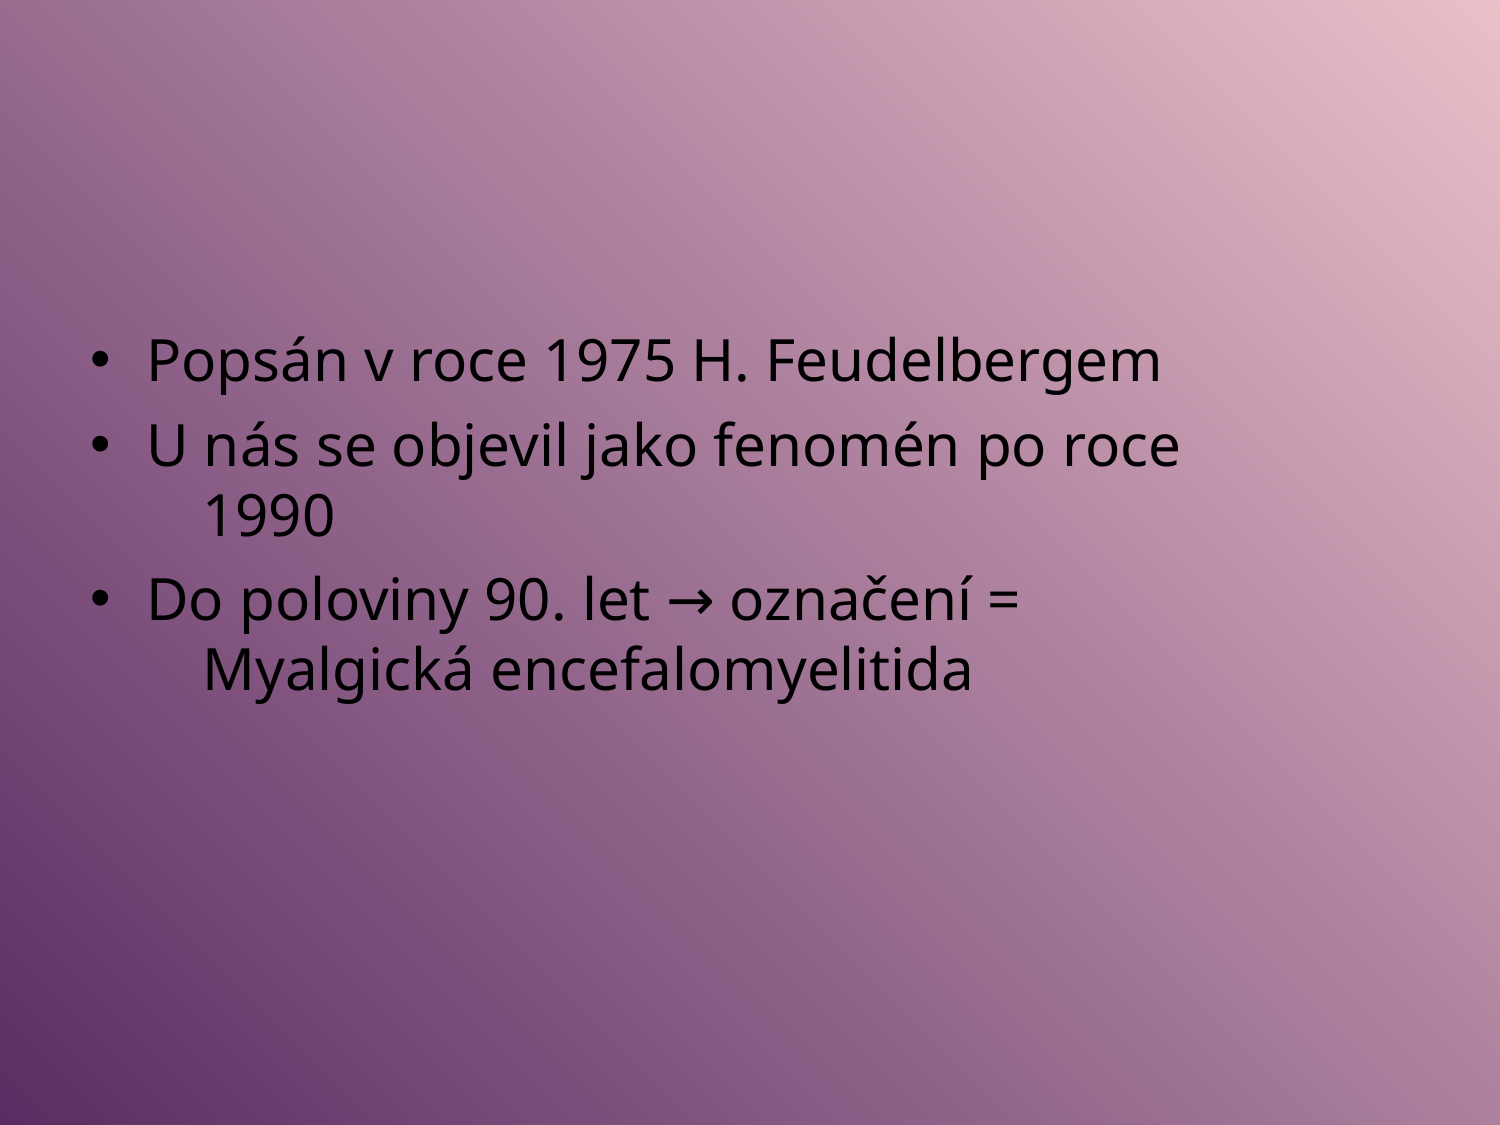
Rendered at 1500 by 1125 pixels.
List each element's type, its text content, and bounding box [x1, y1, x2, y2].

list Popsán v roce 1975 H. Feudelbergem U nás se objevil jako fenomén po roce 1990 Do poloviny 90. let → označení = Myalgická encefalomyelitida [75, 231, 1294, 1005]
